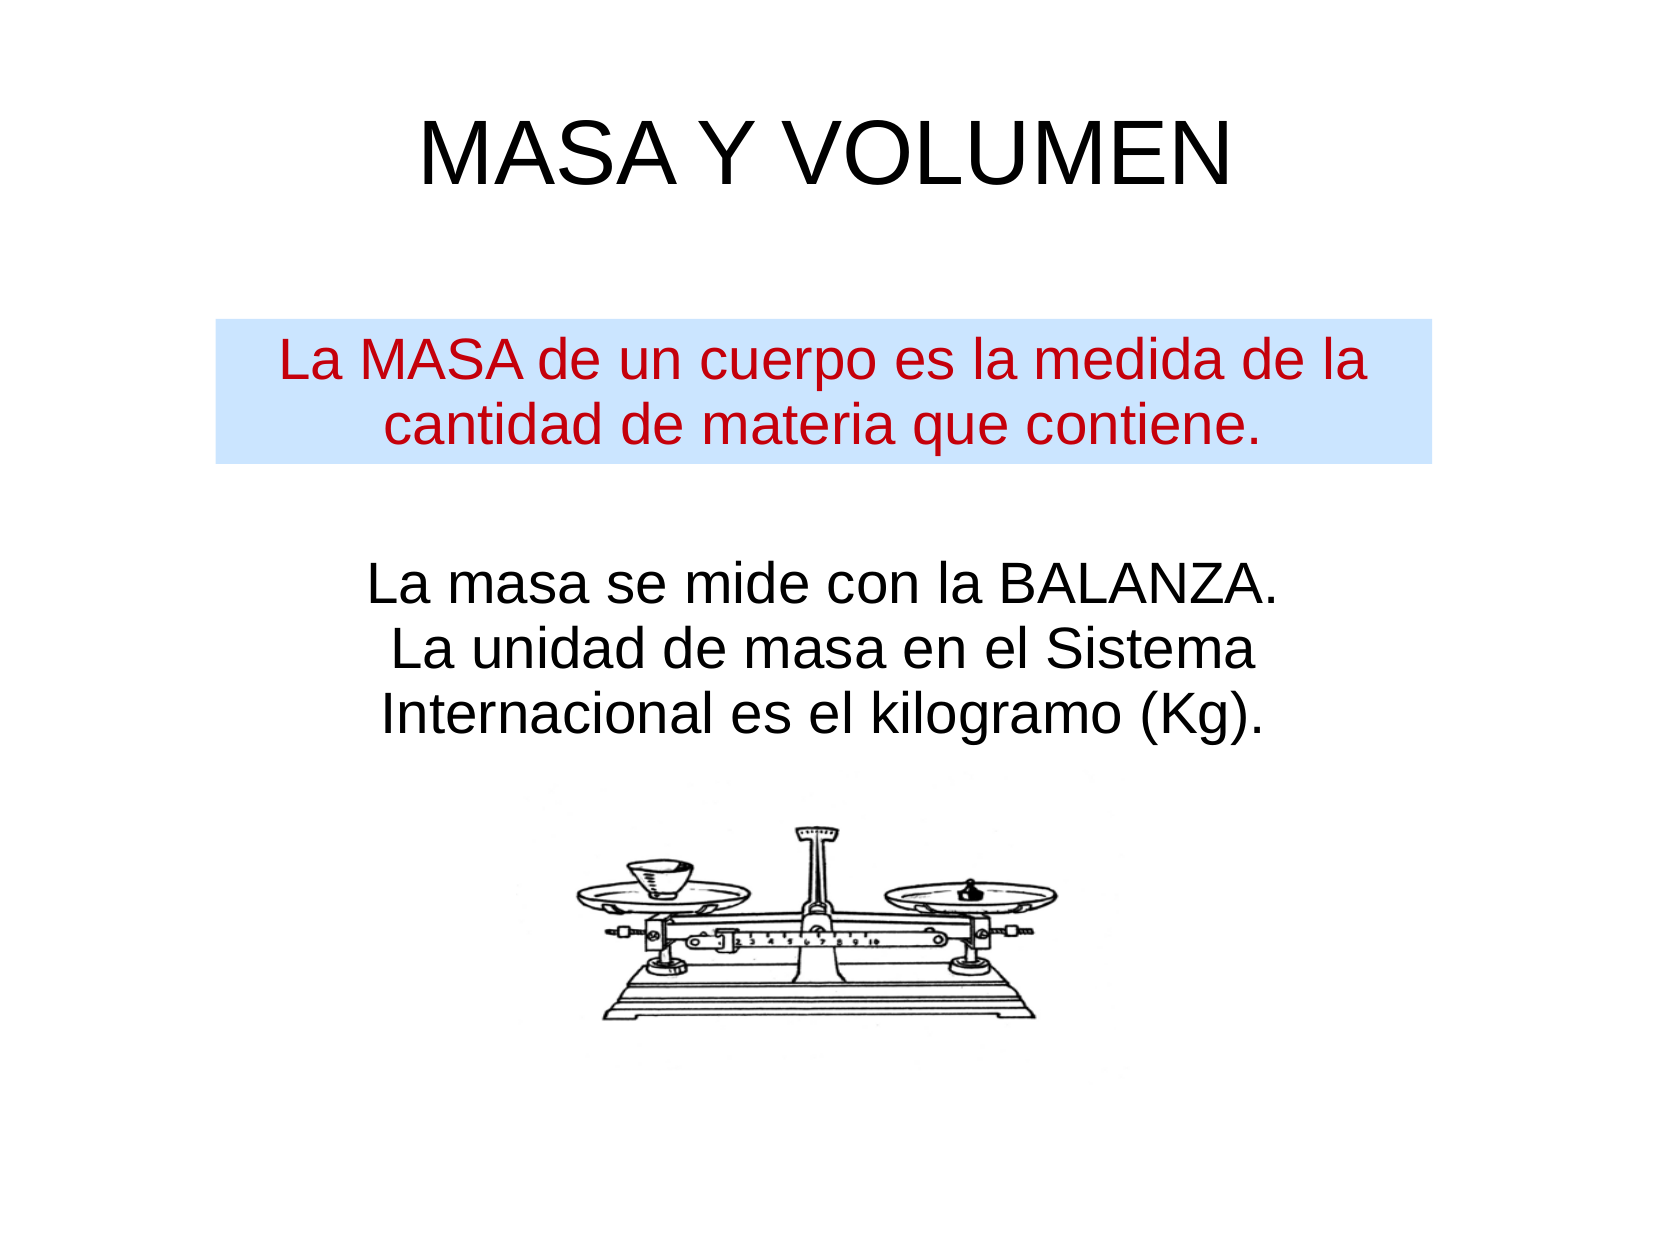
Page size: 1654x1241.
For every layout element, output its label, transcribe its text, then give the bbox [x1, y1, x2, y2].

text_box La masa se mide con la BALANZA. La unidad de masa en el Sistema Internacional es el kilogramo (Kg). [321, 543, 1326, 754]
picture [516, 769, 1131, 1087]
title MASA Y VOLUMEN [82, 49, 1571, 257]
text_box La MASA de un cuerpo es la medida de la cantidad de materia que contiene. [215, 318, 1433, 464]
